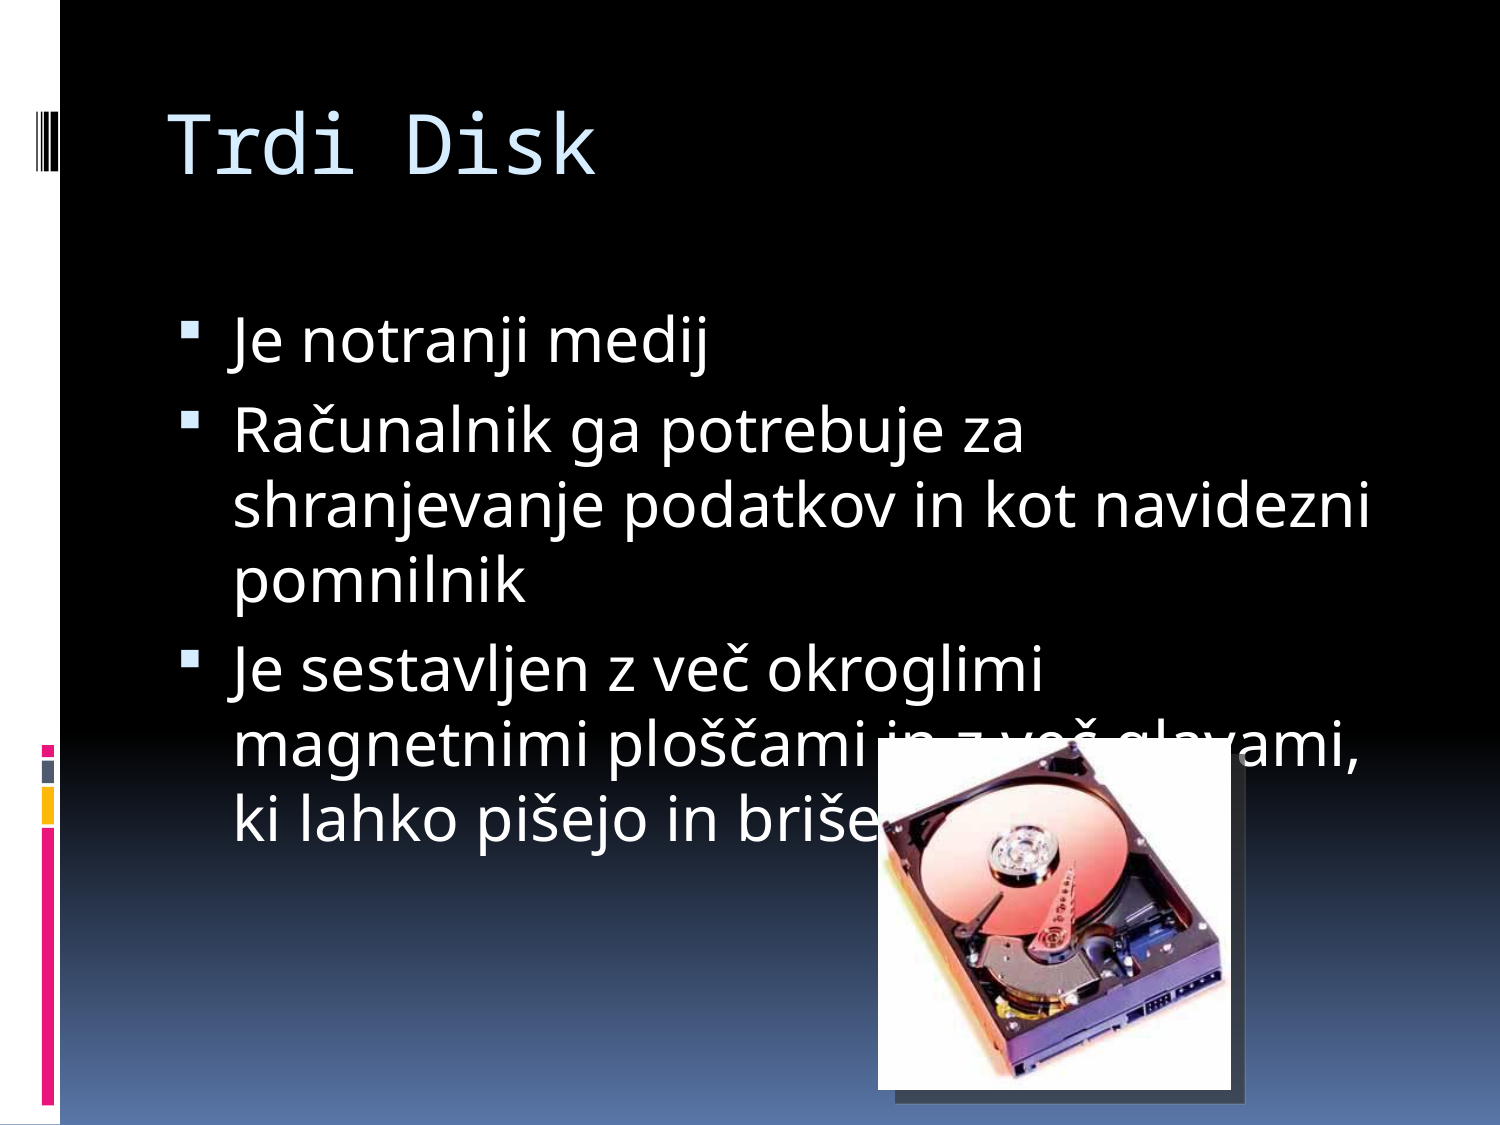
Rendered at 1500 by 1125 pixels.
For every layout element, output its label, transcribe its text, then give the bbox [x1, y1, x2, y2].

title Trdi Disk [150, 84, 1425, 235]
picture [878, 738, 1231, 1090]
list Je notranji medij Računalnik ga potrebuje za shranjevanje podatkov in kot navidezni pomnilnik Je sestavljen z več okroglimi magnetnimi ploščami in z več glavami, ki lahko pišejo in brišejo [150, 292, 1425, 1043]
